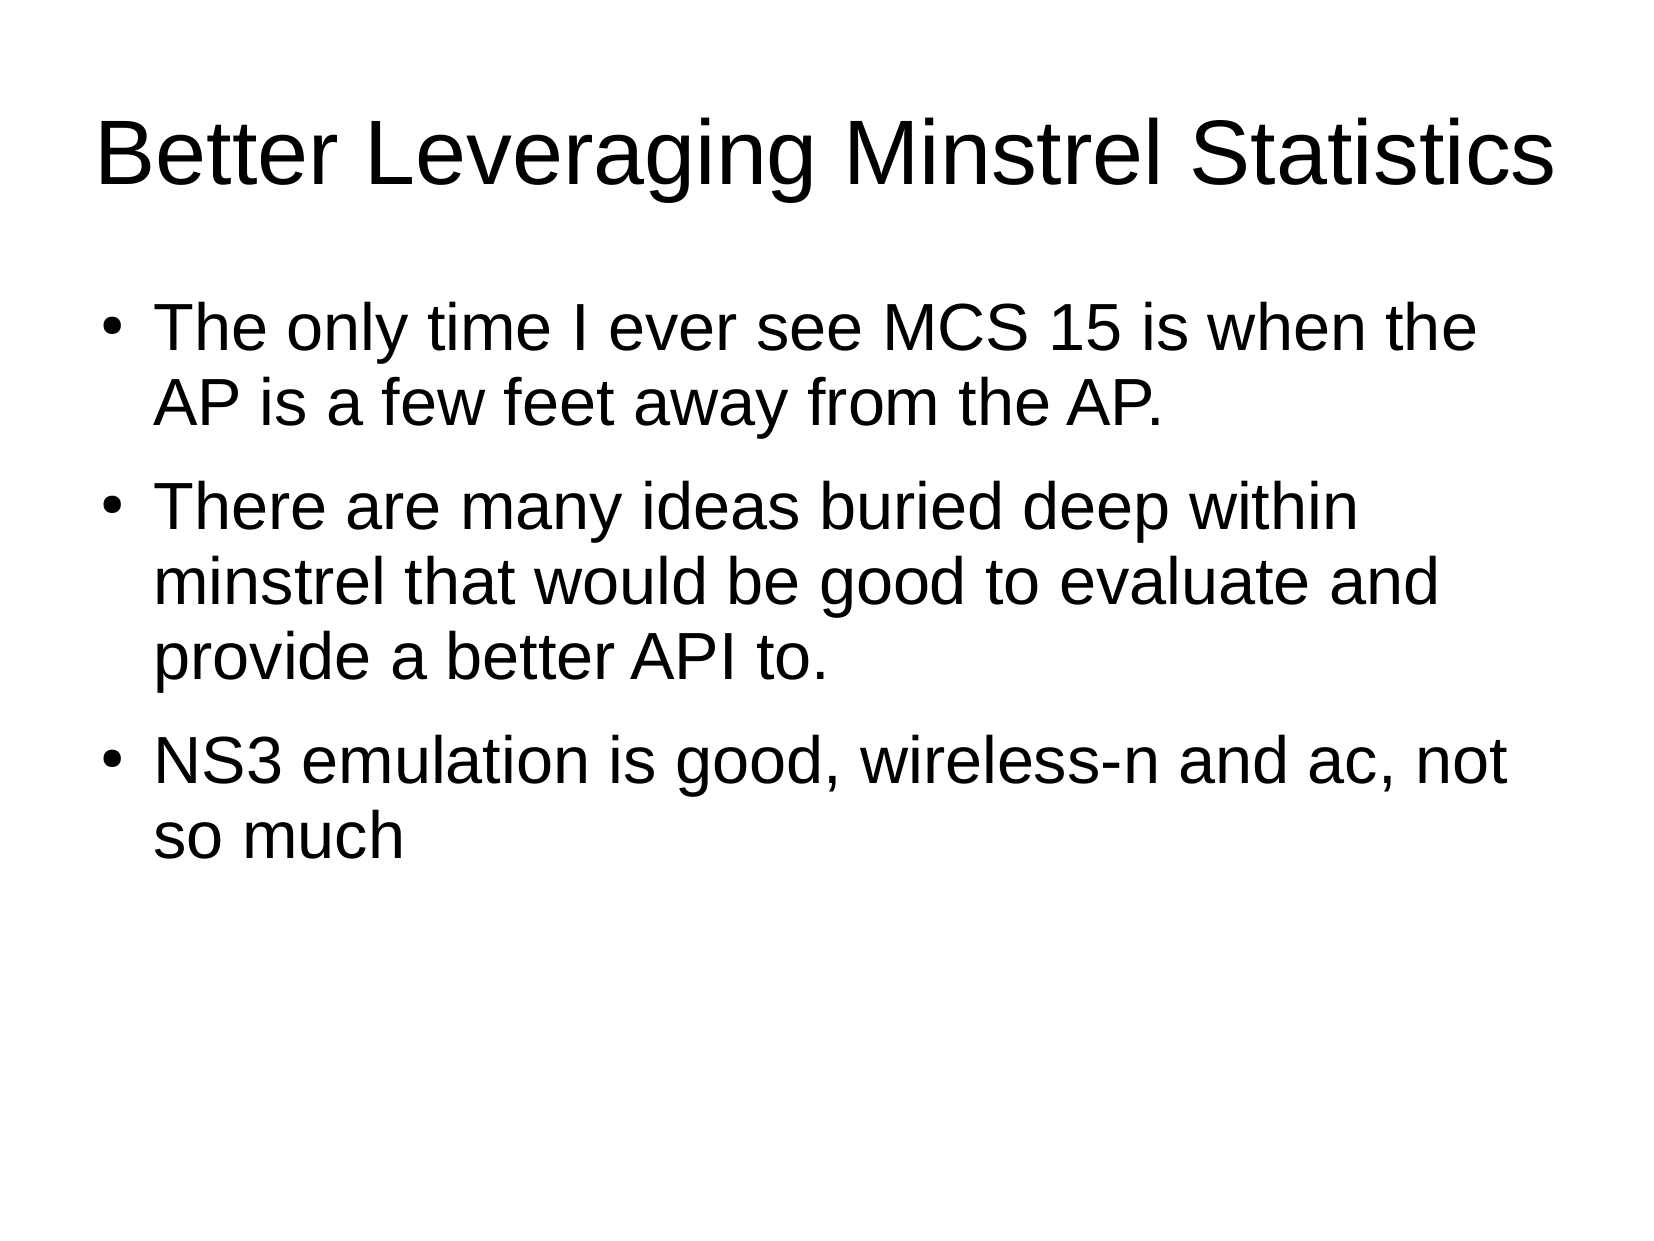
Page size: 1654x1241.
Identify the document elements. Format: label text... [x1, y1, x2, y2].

title Better Leveraging Minstrel Statistics [82, 49, 1571, 257]
list The only time I ever see MCS 15 is when the AP is a few feet away from the AP. There are many ideas buried deep within minstrel that would be good to evaluate and provide a better API to. NS3 emulation is good, wireless-n and ac, not so much [82, 290, 1538, 1010]
